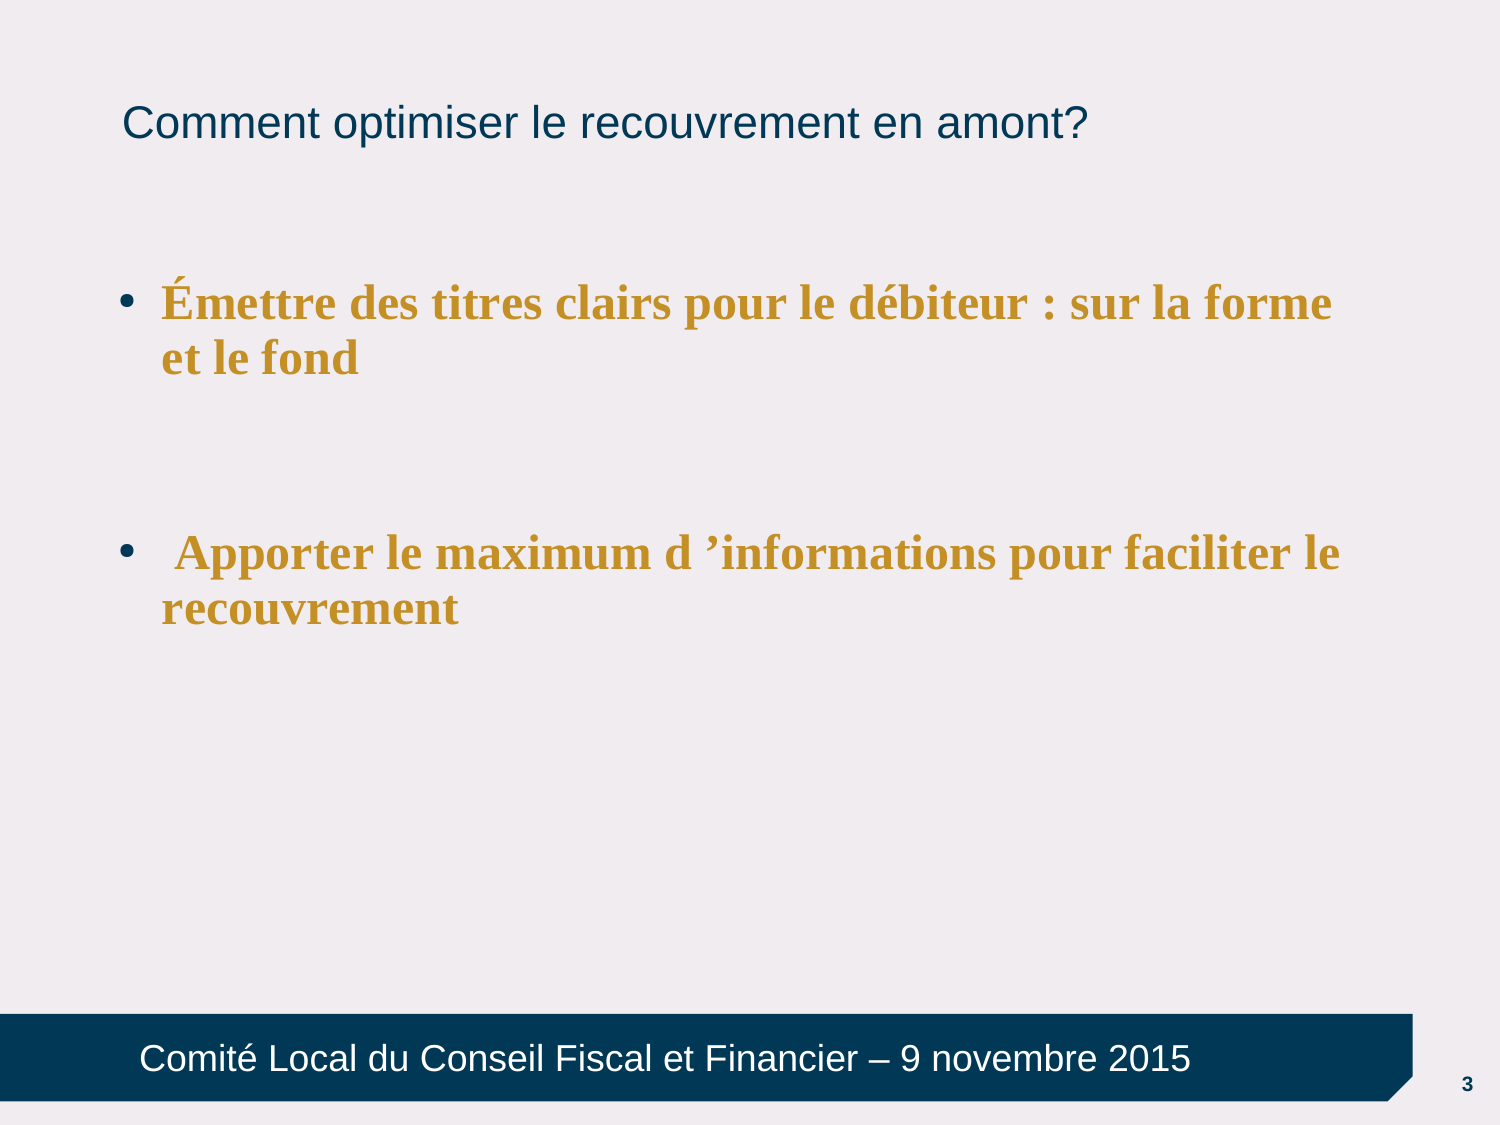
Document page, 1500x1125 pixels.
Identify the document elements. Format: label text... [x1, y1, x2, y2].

title Comment optimiser le recouvrement en amont? [121, 68, 1438, 155]
list Émettre des titres clairs pour le débiteur : sur la forme et le fond Apporter le maximum d ’informations pour faciliter le recouvrement [118, 803, 1375, 1125]
text_box [44, 155, 1462, 803]
